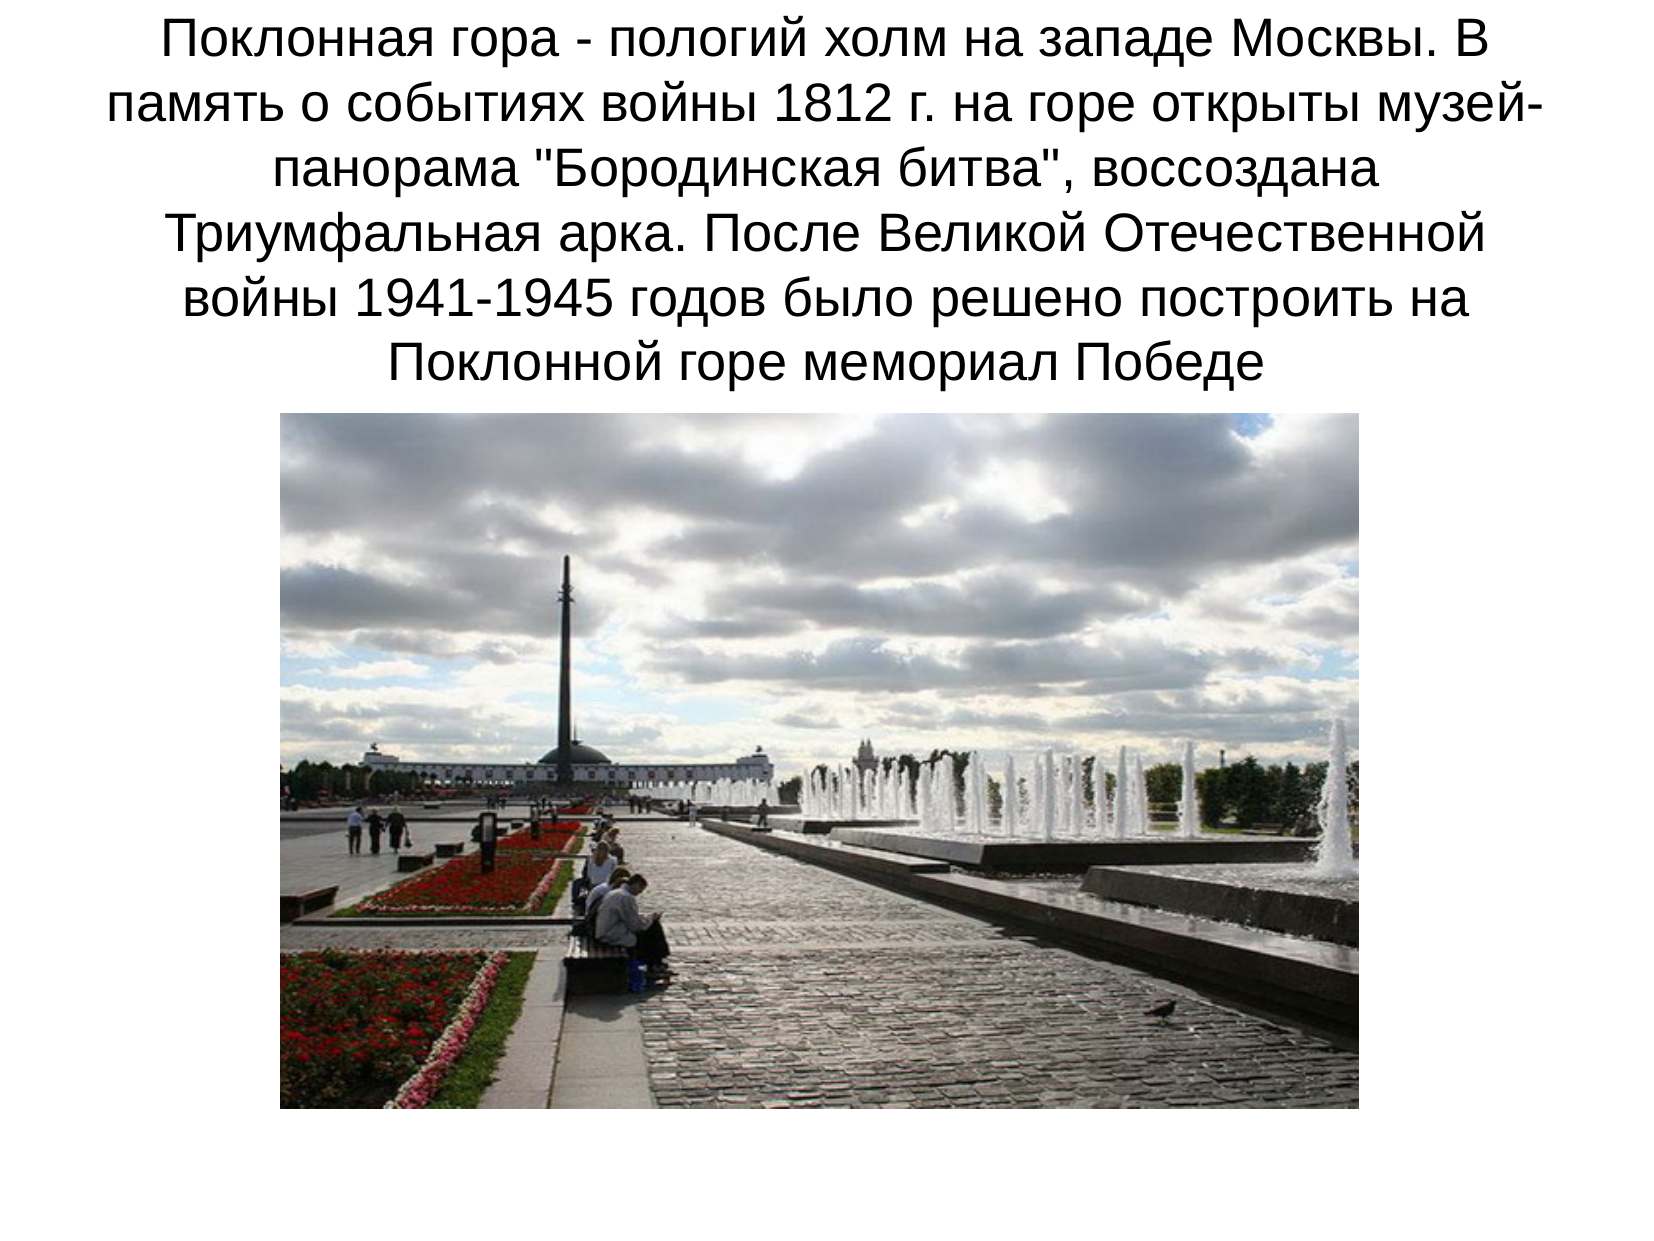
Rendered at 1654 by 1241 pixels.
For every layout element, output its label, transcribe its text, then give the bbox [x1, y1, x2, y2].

title Поклонная гора - пологий холм на западе Москвы. В память о событиях войны 1812 г. на горе открыты музей-панорама "Бородинская битва", воссоздана Триумфальная арка. После Великой Отечественной войны 1941-1945 годов было решено построить на Поклонной горе мемориал Победе [82, 1, 1571, 366]
picture [280, 413, 1359, 1109]
